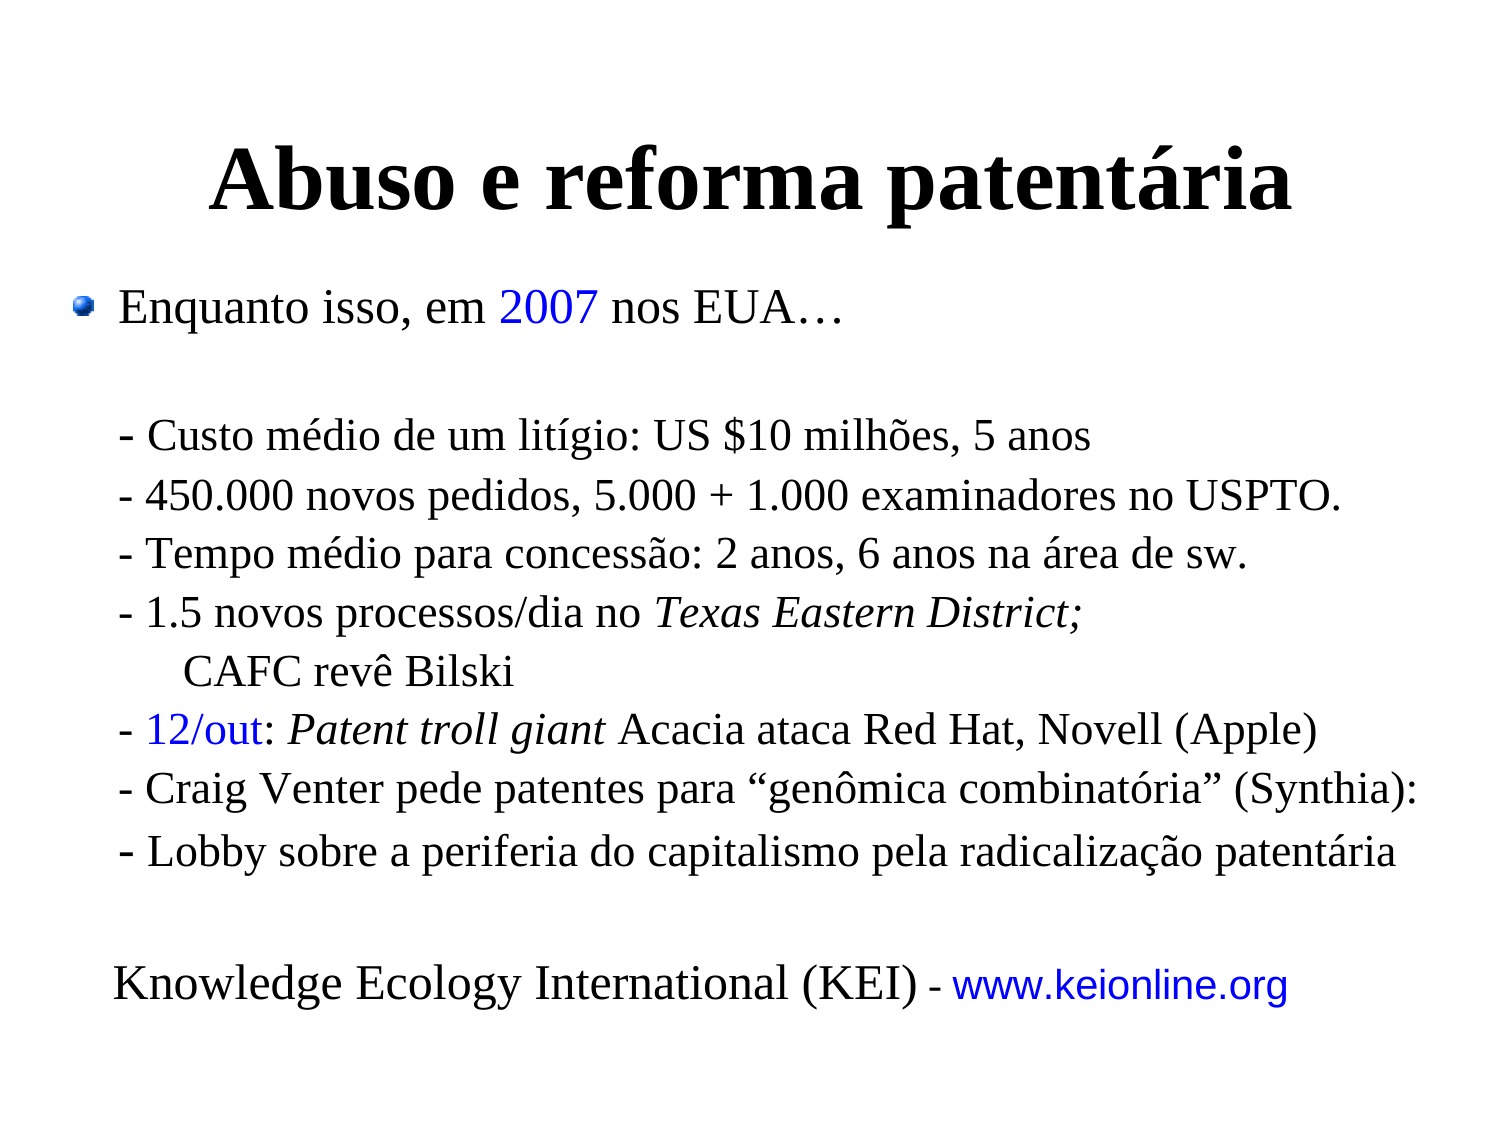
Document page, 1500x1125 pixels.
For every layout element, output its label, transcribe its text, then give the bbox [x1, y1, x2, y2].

text_box Enquanto isso, em 2007 nos EUA… - Custo médio de um litígio: US $10 milhões, 5 anos - 450.000 novos pedidos, 5.000 + 1.000 examinadores no USPTO. - Tempo médio para concessão: 2 anos, 6 anos na área de sw. - 1.5 novos processos/dia no Texas Eastern District; CAFC revê Bilski - 12/out: Patent troll giant Acacia ataca Red Hat, Novell (Apple) - Craig Venter pede patentes para “genômica combinatória” (Synthia): - Lobby sobre a periferia do capitalismo pela radicalização patentária [46, 262, 1437, 978]
text_box Knowledge Ecology International (KEI) - www.keionline.org [112, 954, 1326, 1058]
title Abuso e reforma patentária [87, 52, 1416, 307]
